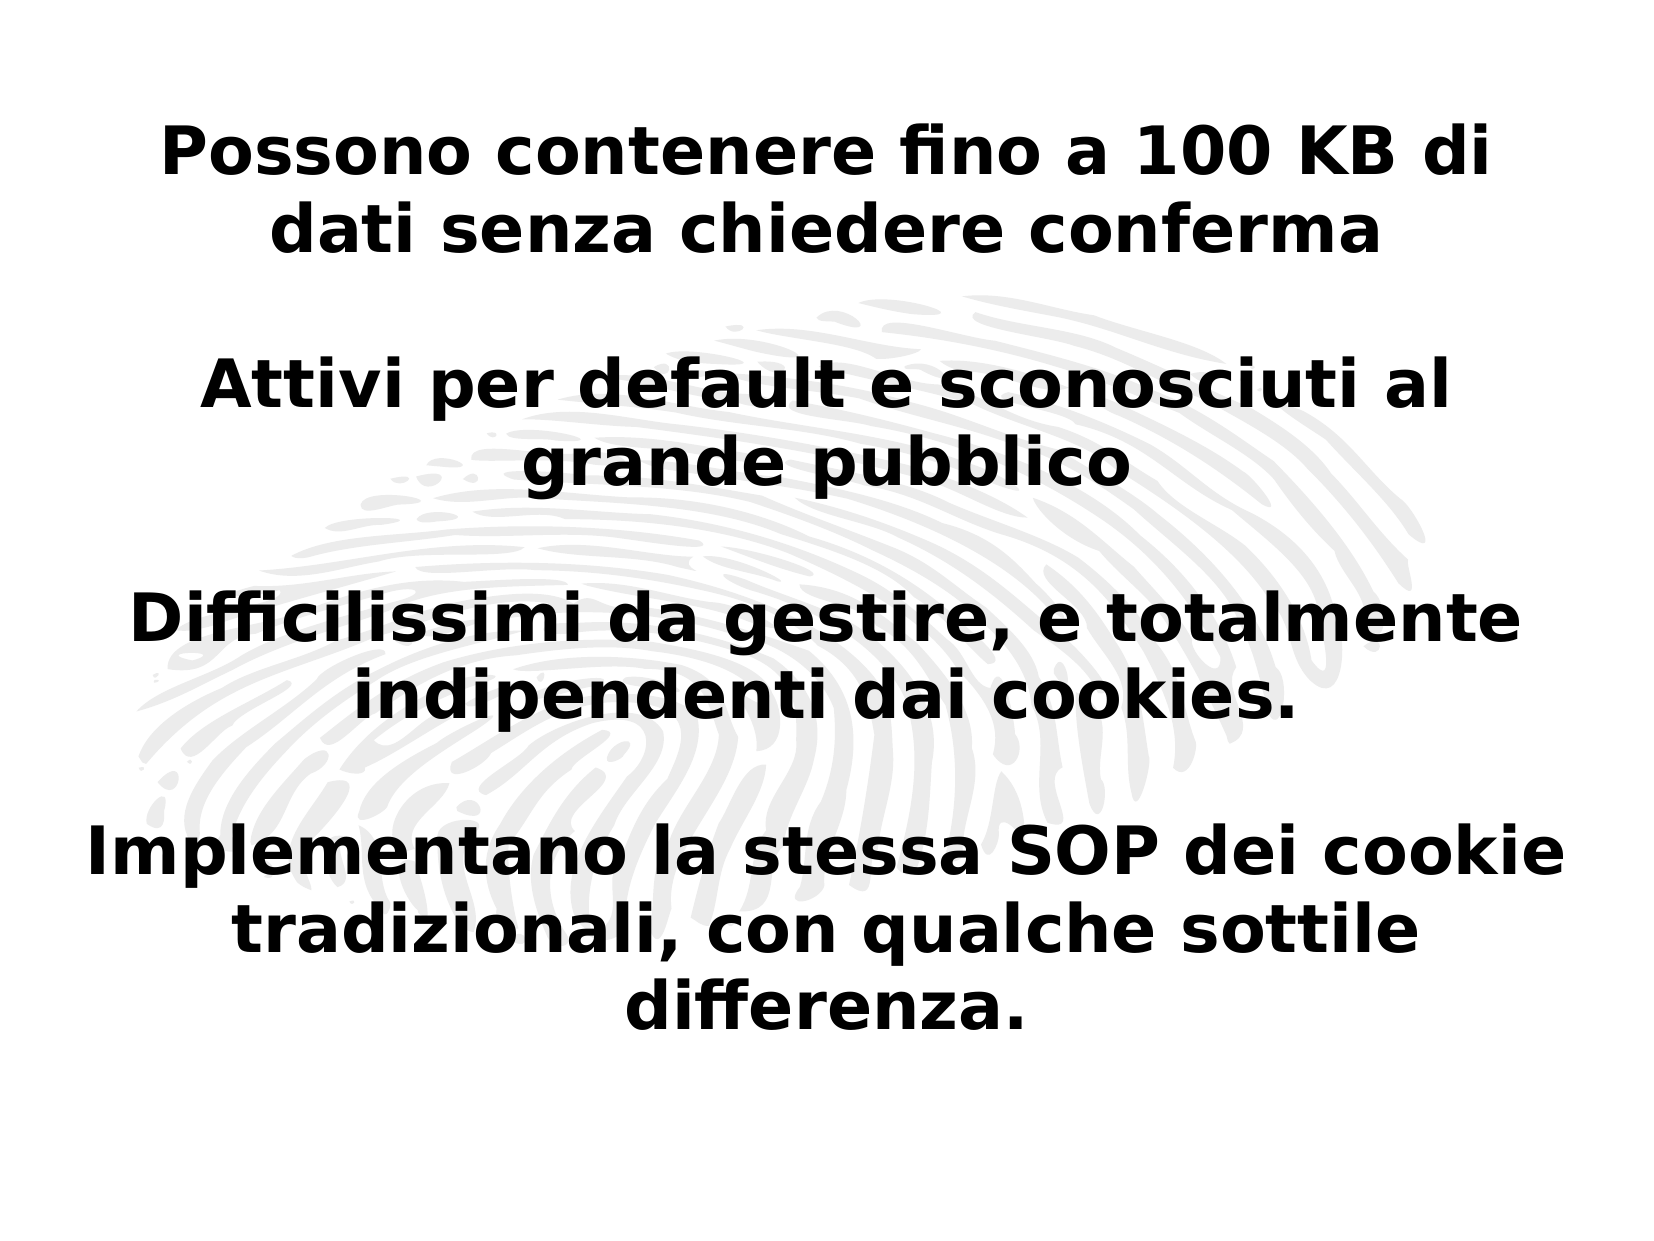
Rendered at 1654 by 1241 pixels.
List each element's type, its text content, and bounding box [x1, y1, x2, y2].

subtitle Possono contenere fino a 100 KB di dati senza chiedere conferma Attivi per default e sconosciuti al grande pubblico Difficilissimi da gestire, e totalmente indipendenti dai cookies. Implementano la stessa SOP dei cookie tradizionali, con qualche sottile differenza. [82, 56, 1571, 1102]
